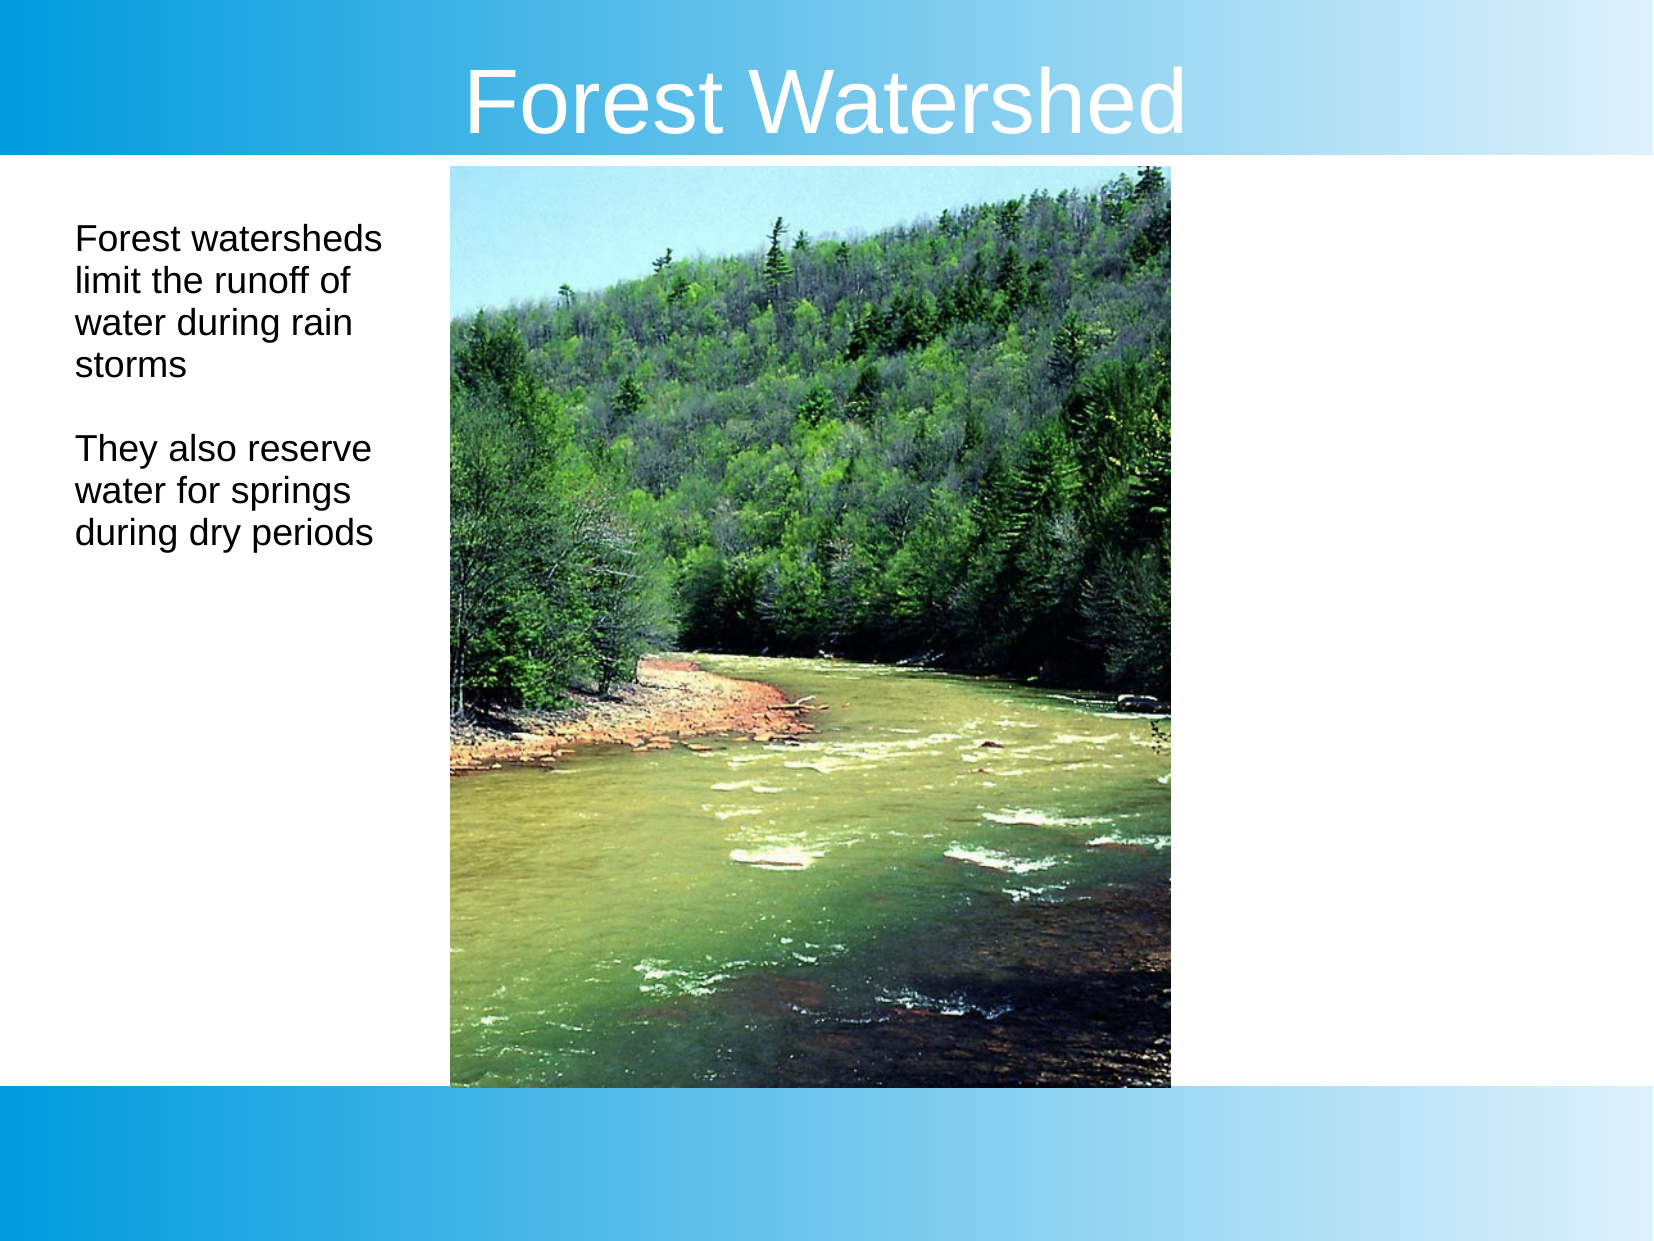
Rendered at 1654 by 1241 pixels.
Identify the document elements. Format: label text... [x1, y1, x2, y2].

text_box Forest watersheds limit the runoff of water during rain storms They also reserve water for springs during dry periods [60, 210, 406, 561]
picture [450, 166, 1171, 1088]
title Forest Watershed [82, 49, 1571, 155]
